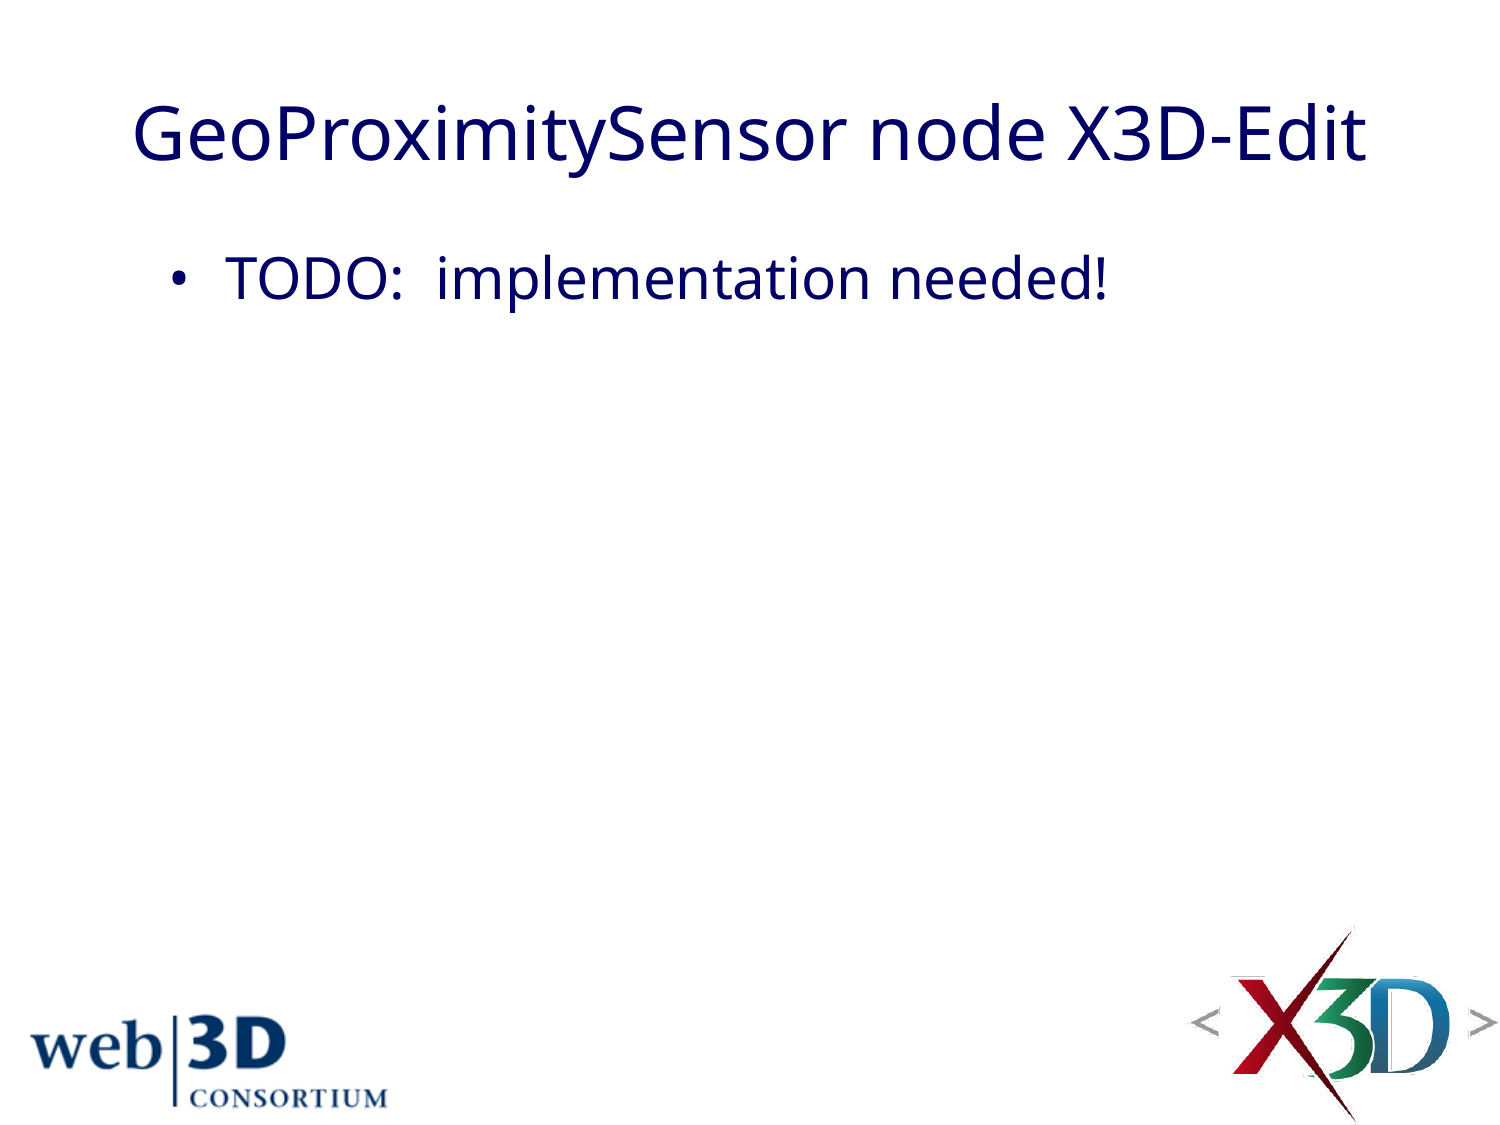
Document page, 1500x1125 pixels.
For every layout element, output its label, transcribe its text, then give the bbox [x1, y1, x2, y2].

title GeoProximitySensor node X3D-Edit [112, 37, 1388, 226]
picture [1187, 926, 1500, 1125]
list TODO: implementation needed! [112, 237, 1388, 986]
picture [12, 998, 413, 1118]
